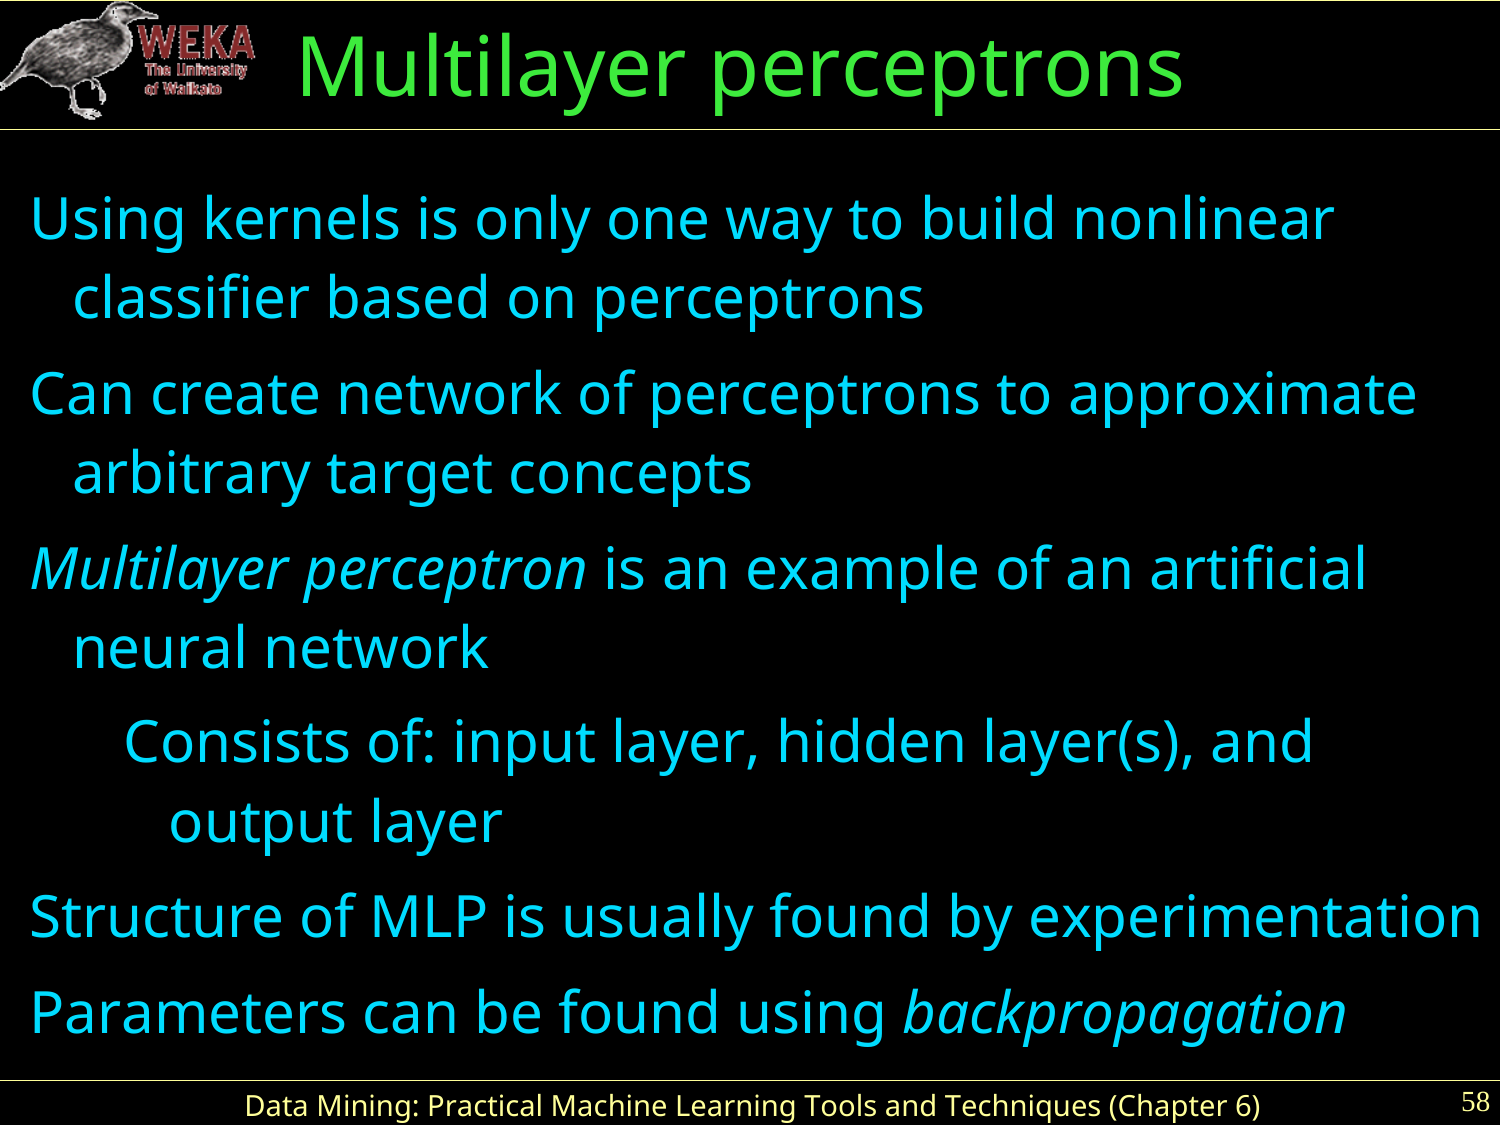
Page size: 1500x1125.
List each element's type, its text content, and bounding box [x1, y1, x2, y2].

list Using kernels is only one way to build nonlinear classifier based on perceptrons Can create network of perceptrons to approximate arbitrary target concepts Multilayer perceptron is an example of an artificial neural network Consists of: input layer, hidden layer(s), and output layer Structure of MLP is usually found by experimentation Parameters can be found using backpropagation [29, 177, 1500, 1093]
picture [0, 1, 266, 129]
title Multilayer perceptrons [295, 0, 1486, 159]
